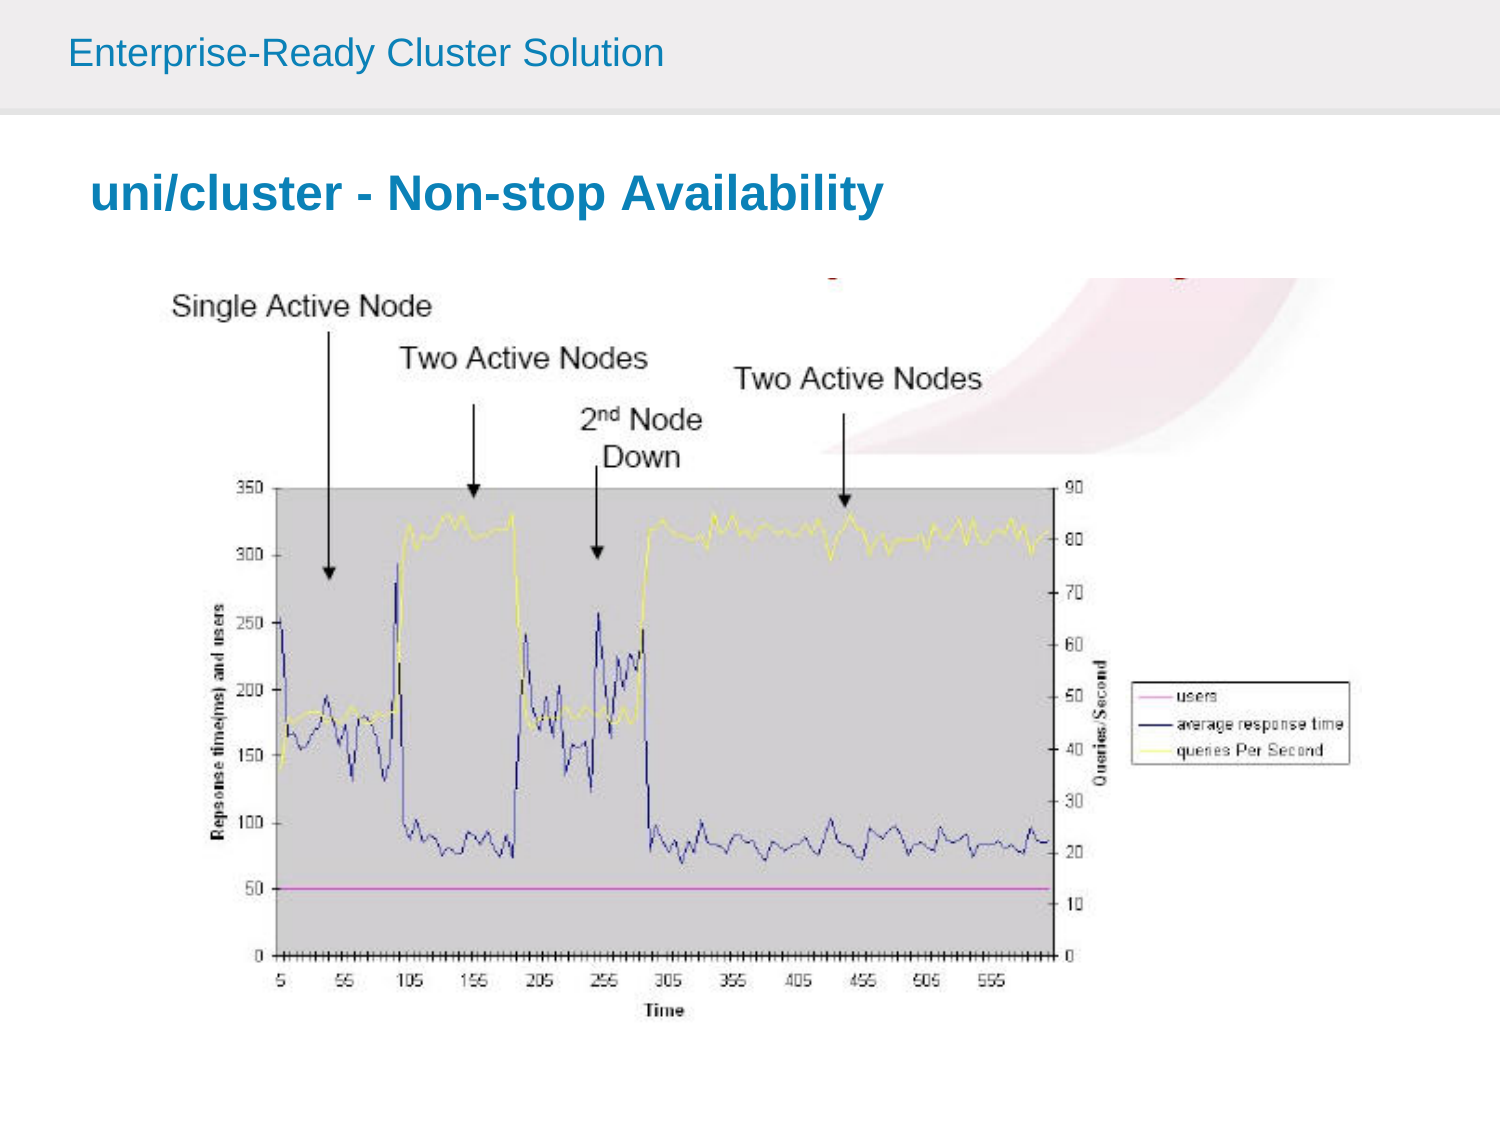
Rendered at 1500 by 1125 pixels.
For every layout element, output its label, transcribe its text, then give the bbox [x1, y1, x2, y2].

title uni/cluster - Non-stop Availability [74, 153, 1140, 233]
picture [0, 0, 1500, 115]
picture [159, 278, 1362, 1028]
